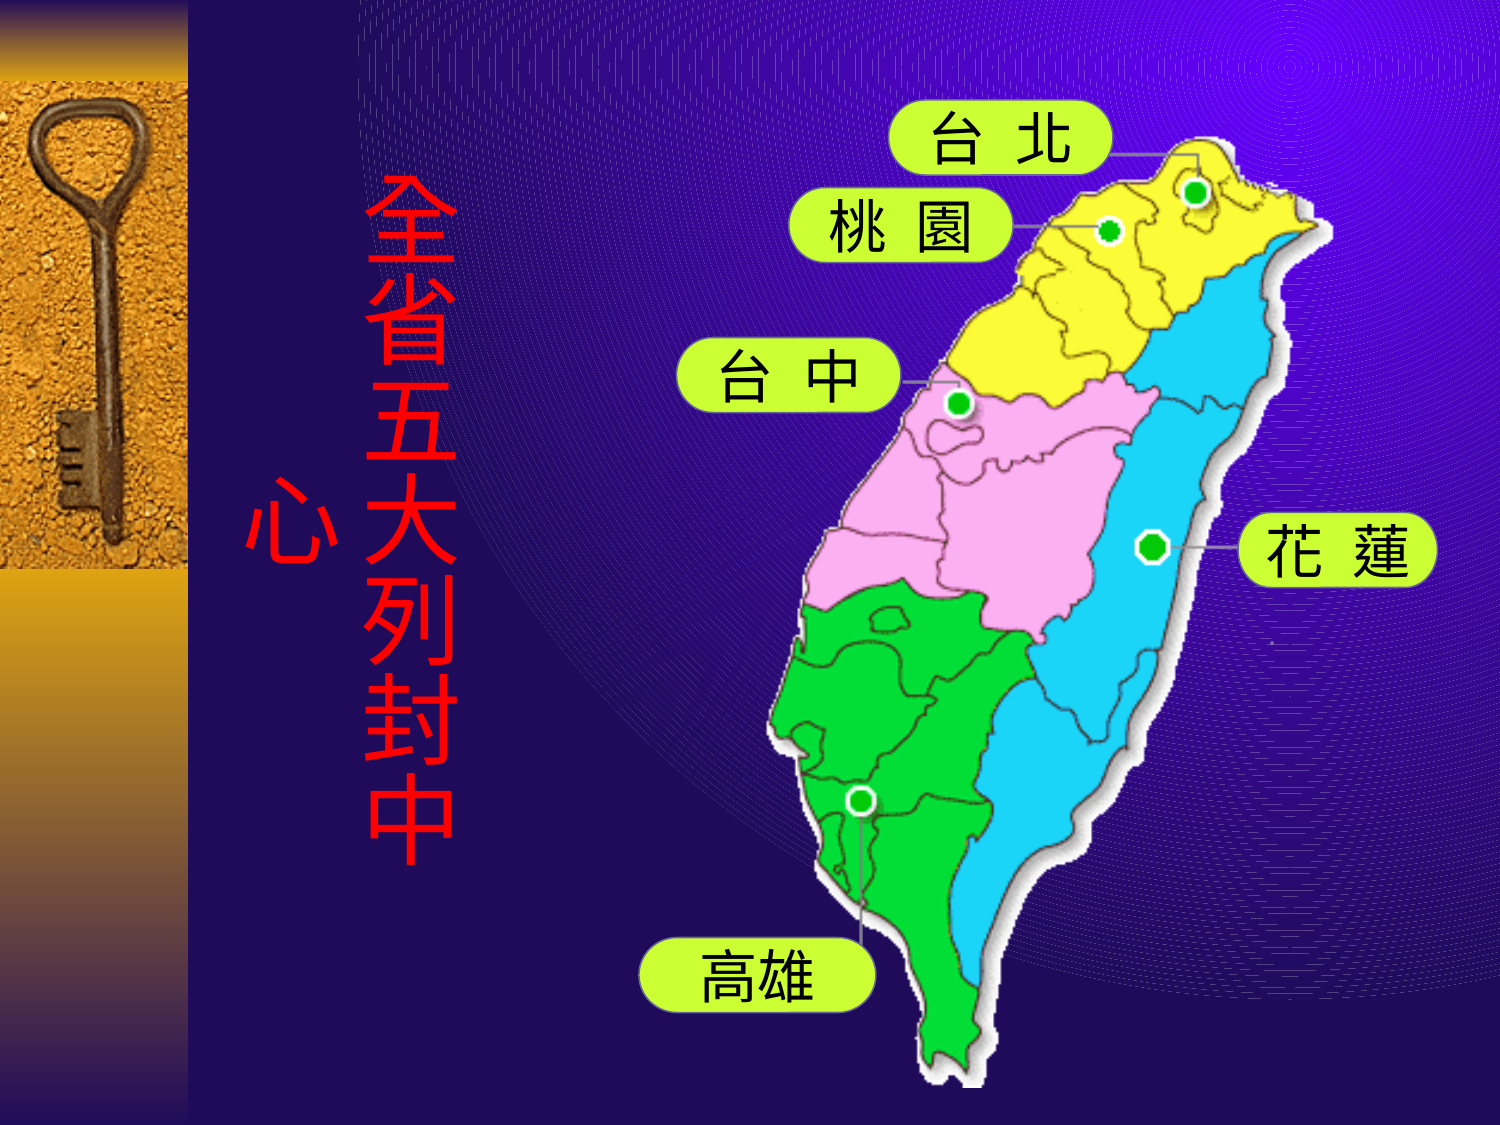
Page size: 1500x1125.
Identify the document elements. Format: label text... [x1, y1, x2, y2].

text_box 高雄 [638, 937, 876, 1013]
text_box 桃 園 [788, 187, 1014, 263]
picture [612, 99, 1458, 1088]
text_box 全省五大列封中心 [324, 112, 476, 928]
text_box 台 北 [888, 99, 1113, 176]
text_box 花 蓮 [1238, 512, 1438, 588]
text_box 台 中 [676, 337, 901, 413]
